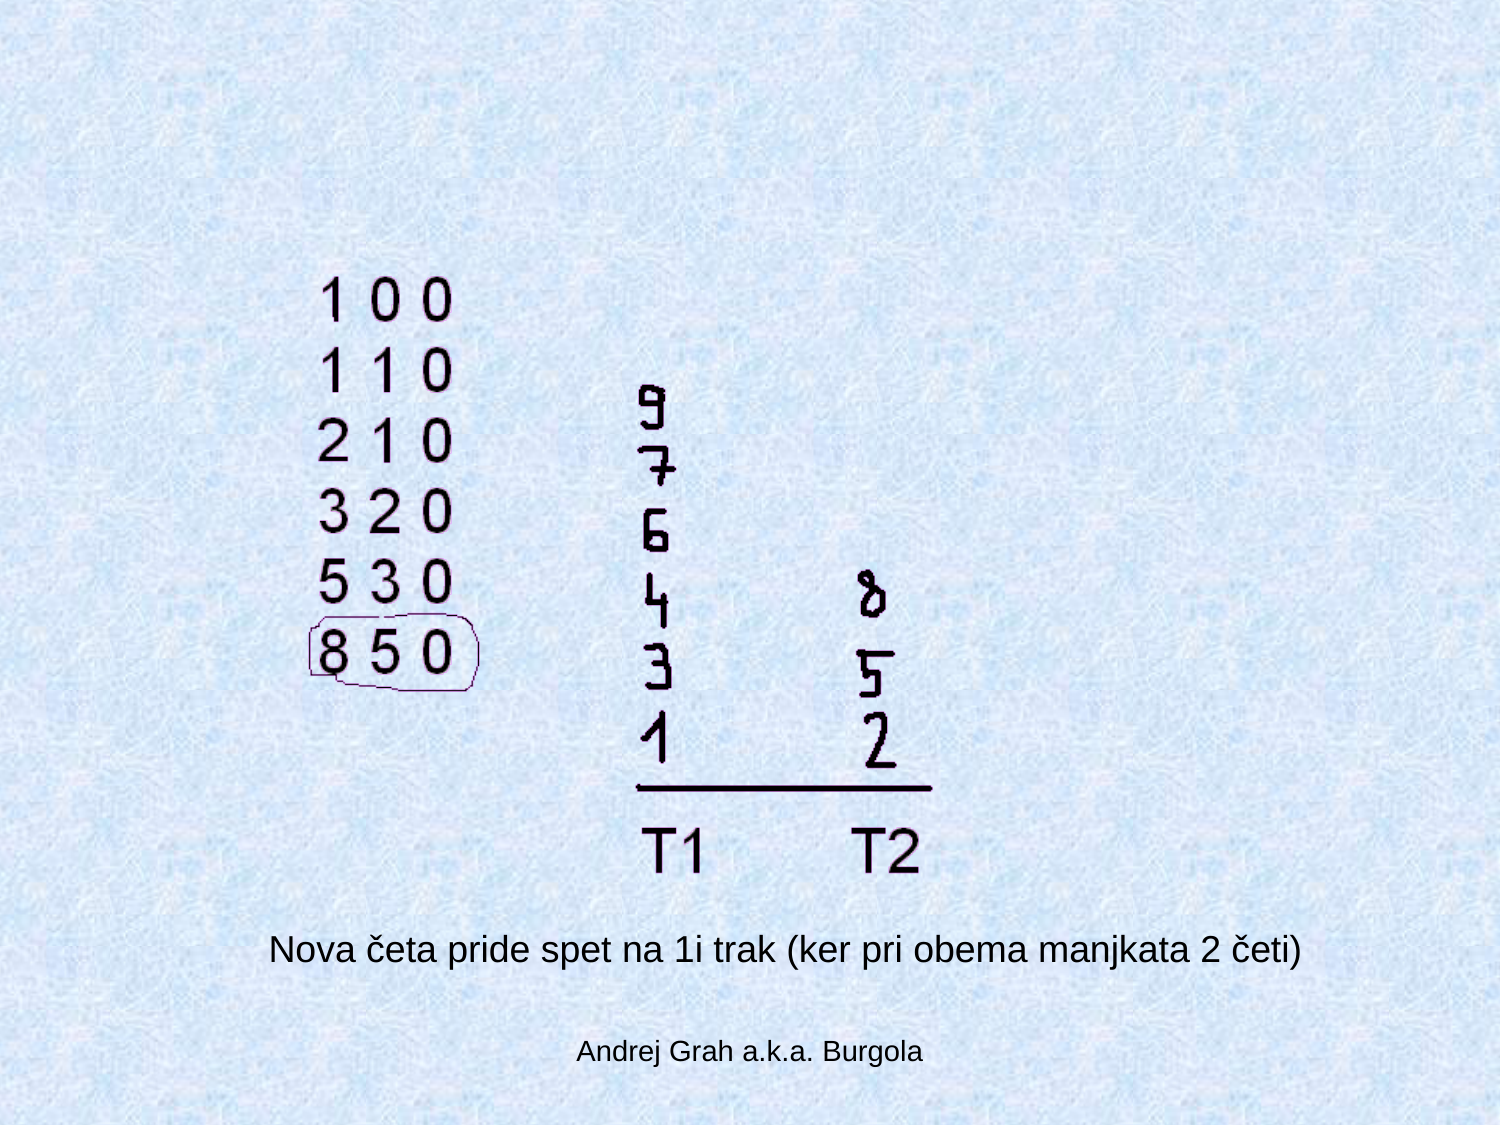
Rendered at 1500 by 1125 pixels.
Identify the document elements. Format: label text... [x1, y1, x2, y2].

text_box Andrej Grah a.k.a. Burgola [512, 1024, 988, 1103]
text_box Nova četa pride spet na 1i trak (ker pri obema manjkata 2 četi) [253, 916, 1329, 978]
picture [0, 0, 1500, 1125]
